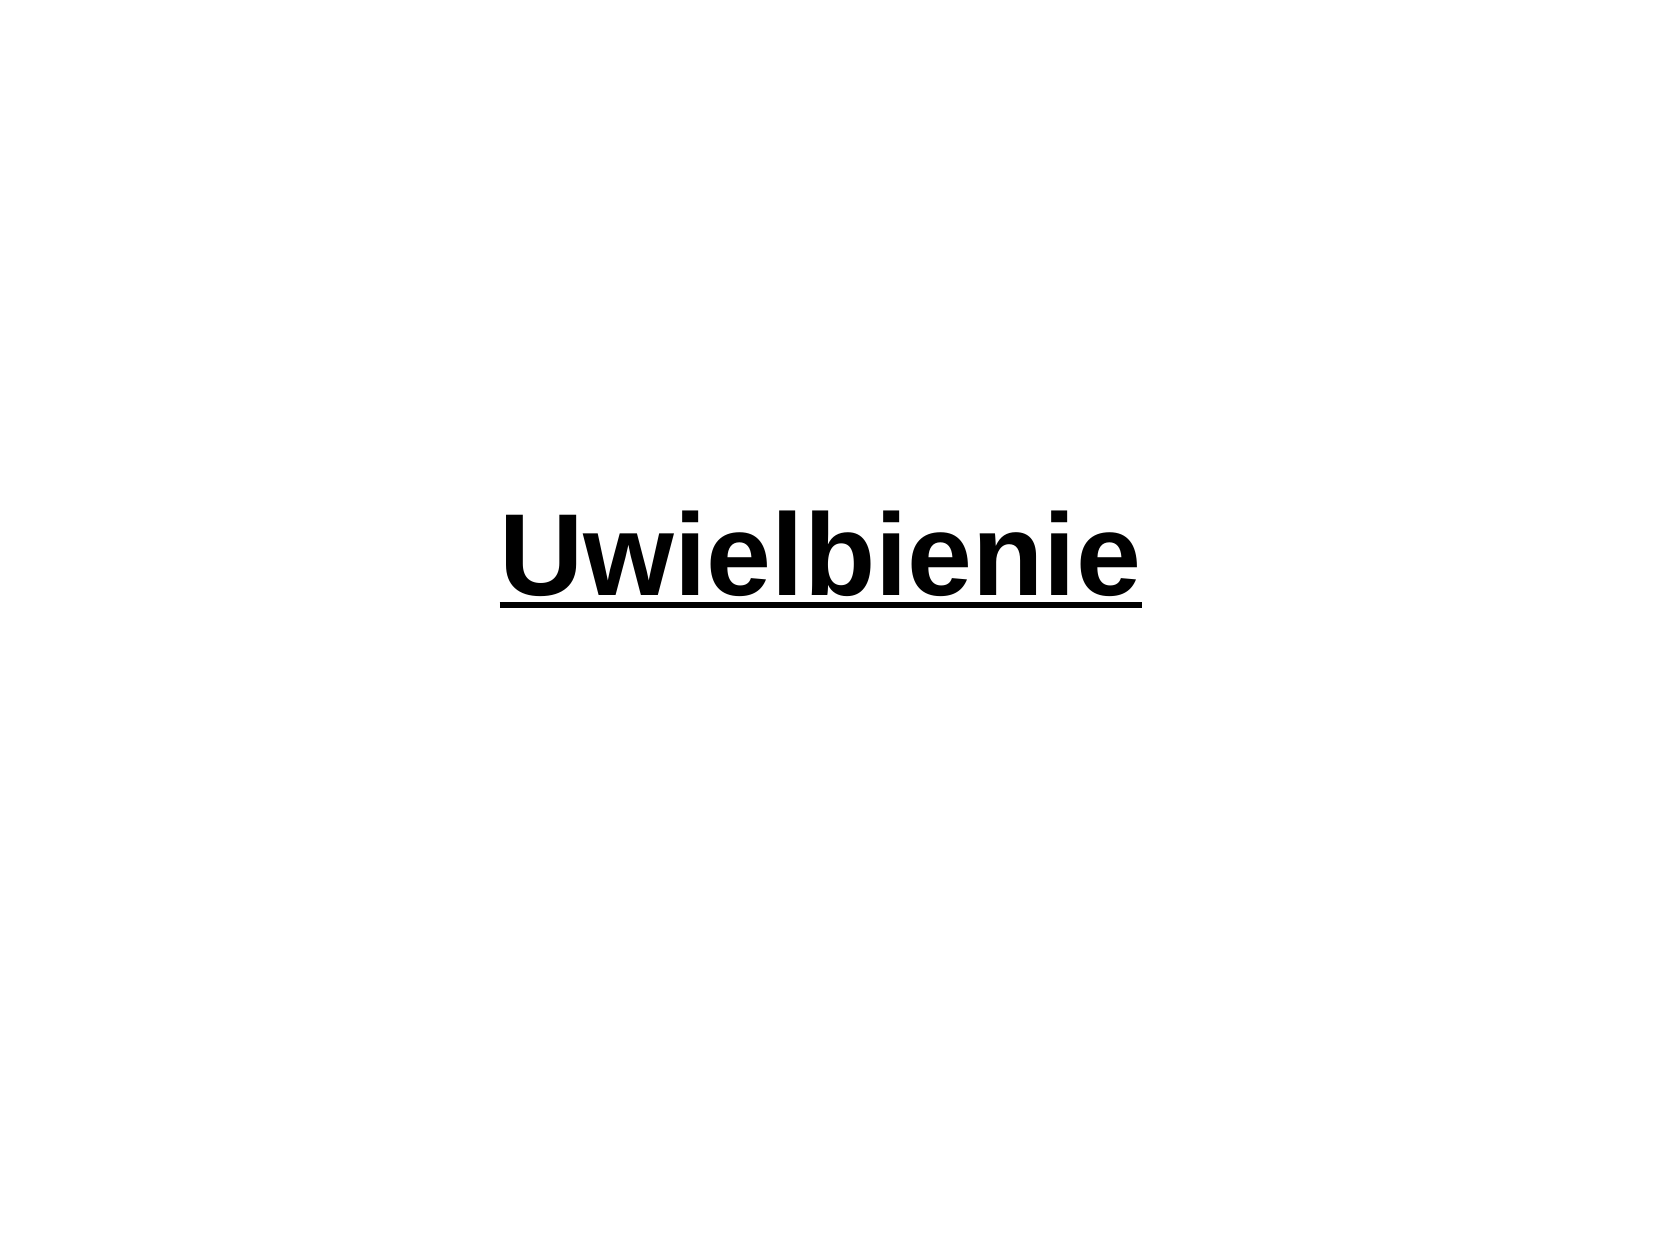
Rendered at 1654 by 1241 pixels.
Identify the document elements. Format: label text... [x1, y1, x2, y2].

subtitle Uwielbienie [0, 0, 1642, 1241]
